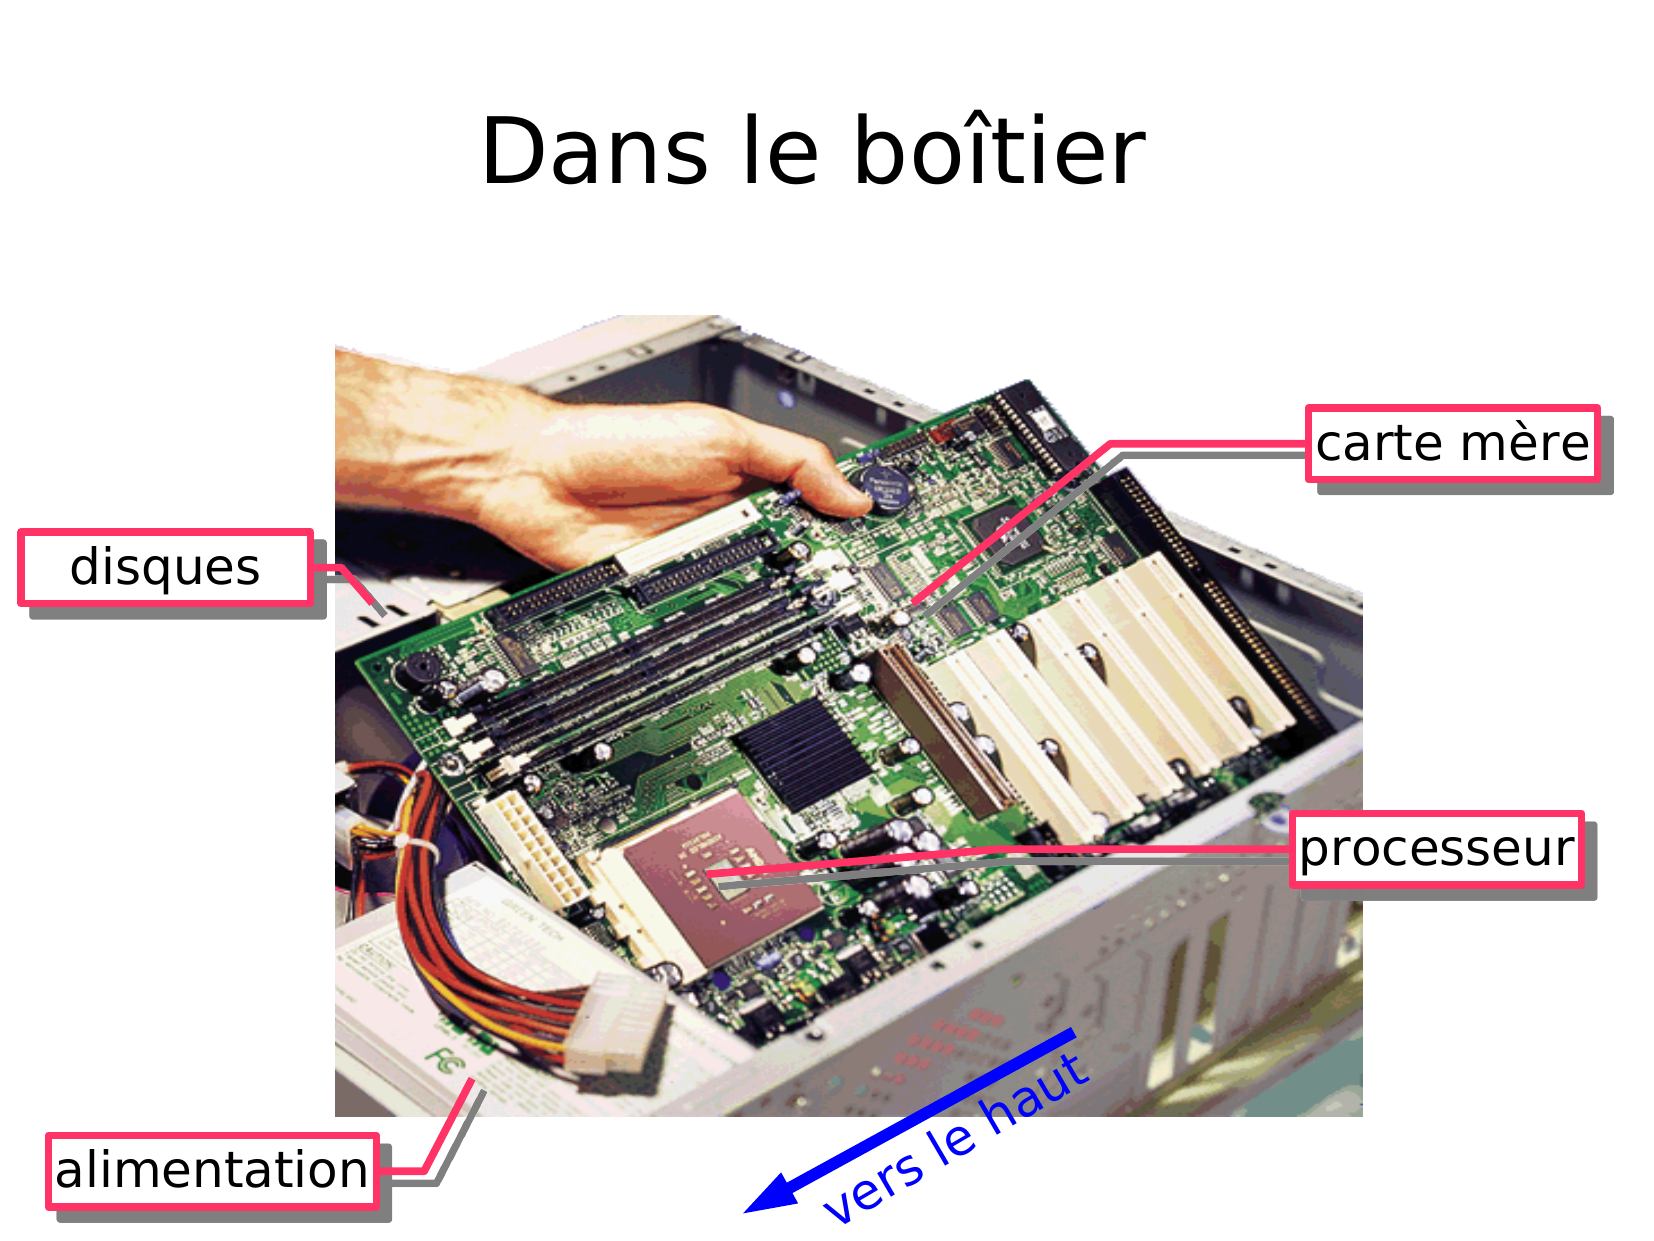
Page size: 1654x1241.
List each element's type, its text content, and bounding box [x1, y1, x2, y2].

text_box processeur [1292, 813, 1582, 885]
picture [934, 1111, 944, 1117]
text_box carte mère [1308, 407, 1598, 480]
text_box alimentation [48, 1135, 377, 1207]
text_box disques [21, 531, 311, 604]
picture [335, 315, 1363, 1117]
text_box vers le haut [811, 1039, 1098, 1241]
title Dans le boîtier [122, 87, 1504, 213]
